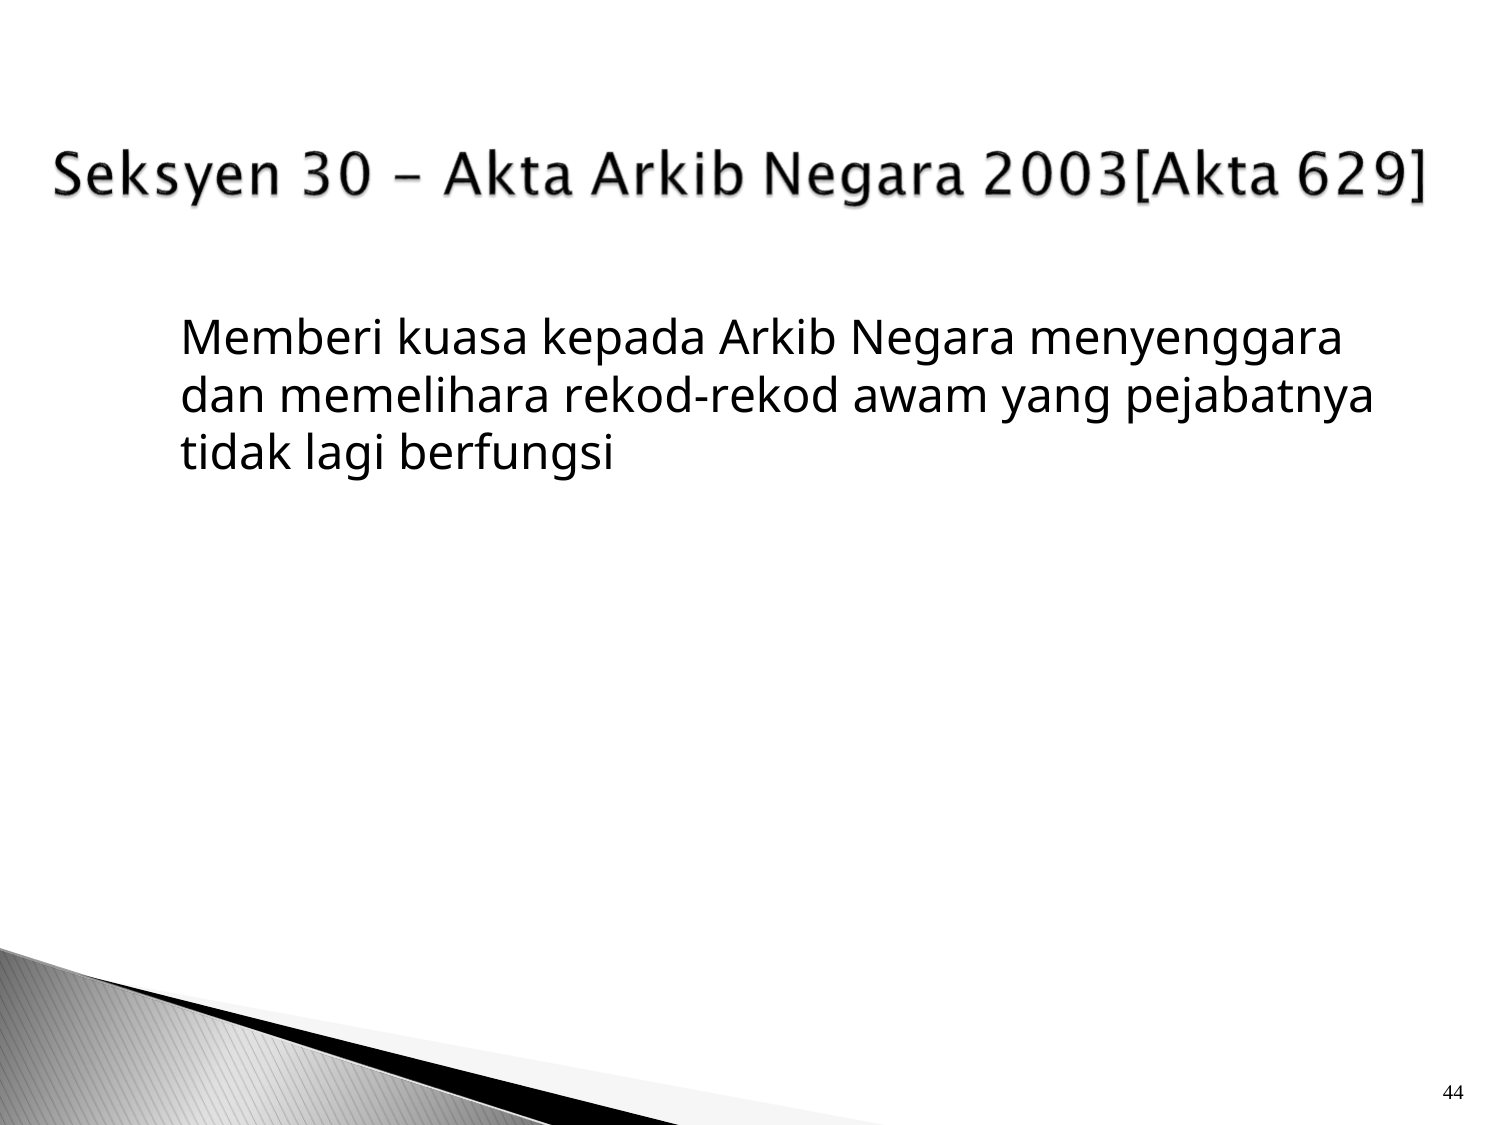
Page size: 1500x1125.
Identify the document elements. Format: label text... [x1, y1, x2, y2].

picture [0, 947, 559, 1125]
picture [38, 44, 1464, 234]
text_box <number> [1418, 1051, 1479, 1112]
list Memberi kuasa kepada Arkib Negara menyenggara dan memelihara rekod-rekod awam yang pejabatnya tidak lagi berfungsi [63, 225, 1414, 968]
